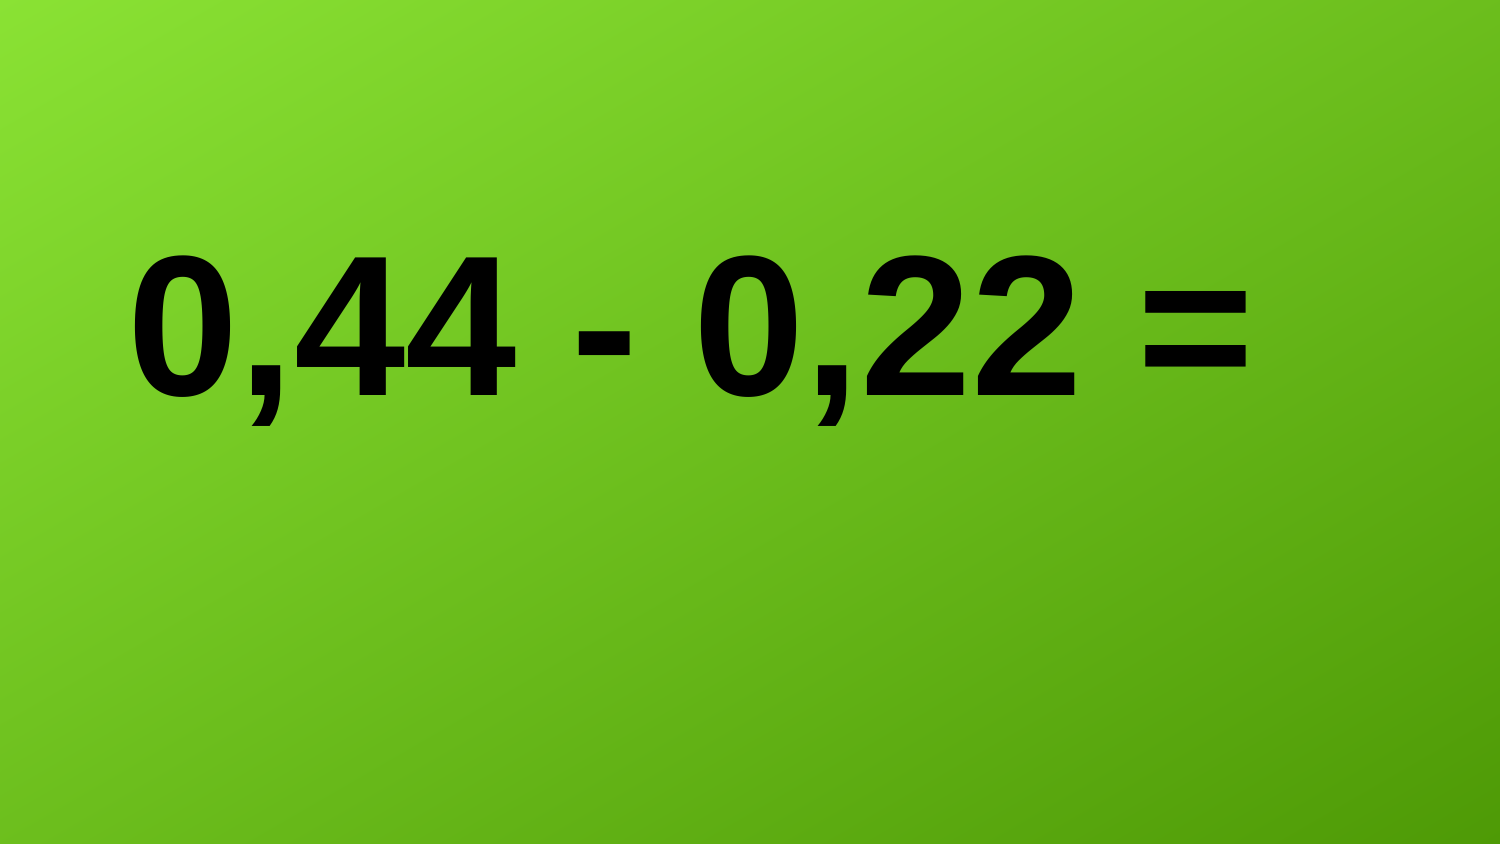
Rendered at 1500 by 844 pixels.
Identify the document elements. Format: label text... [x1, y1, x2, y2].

title 0,44 - 0,22 = [112, 259, 1388, 450]
